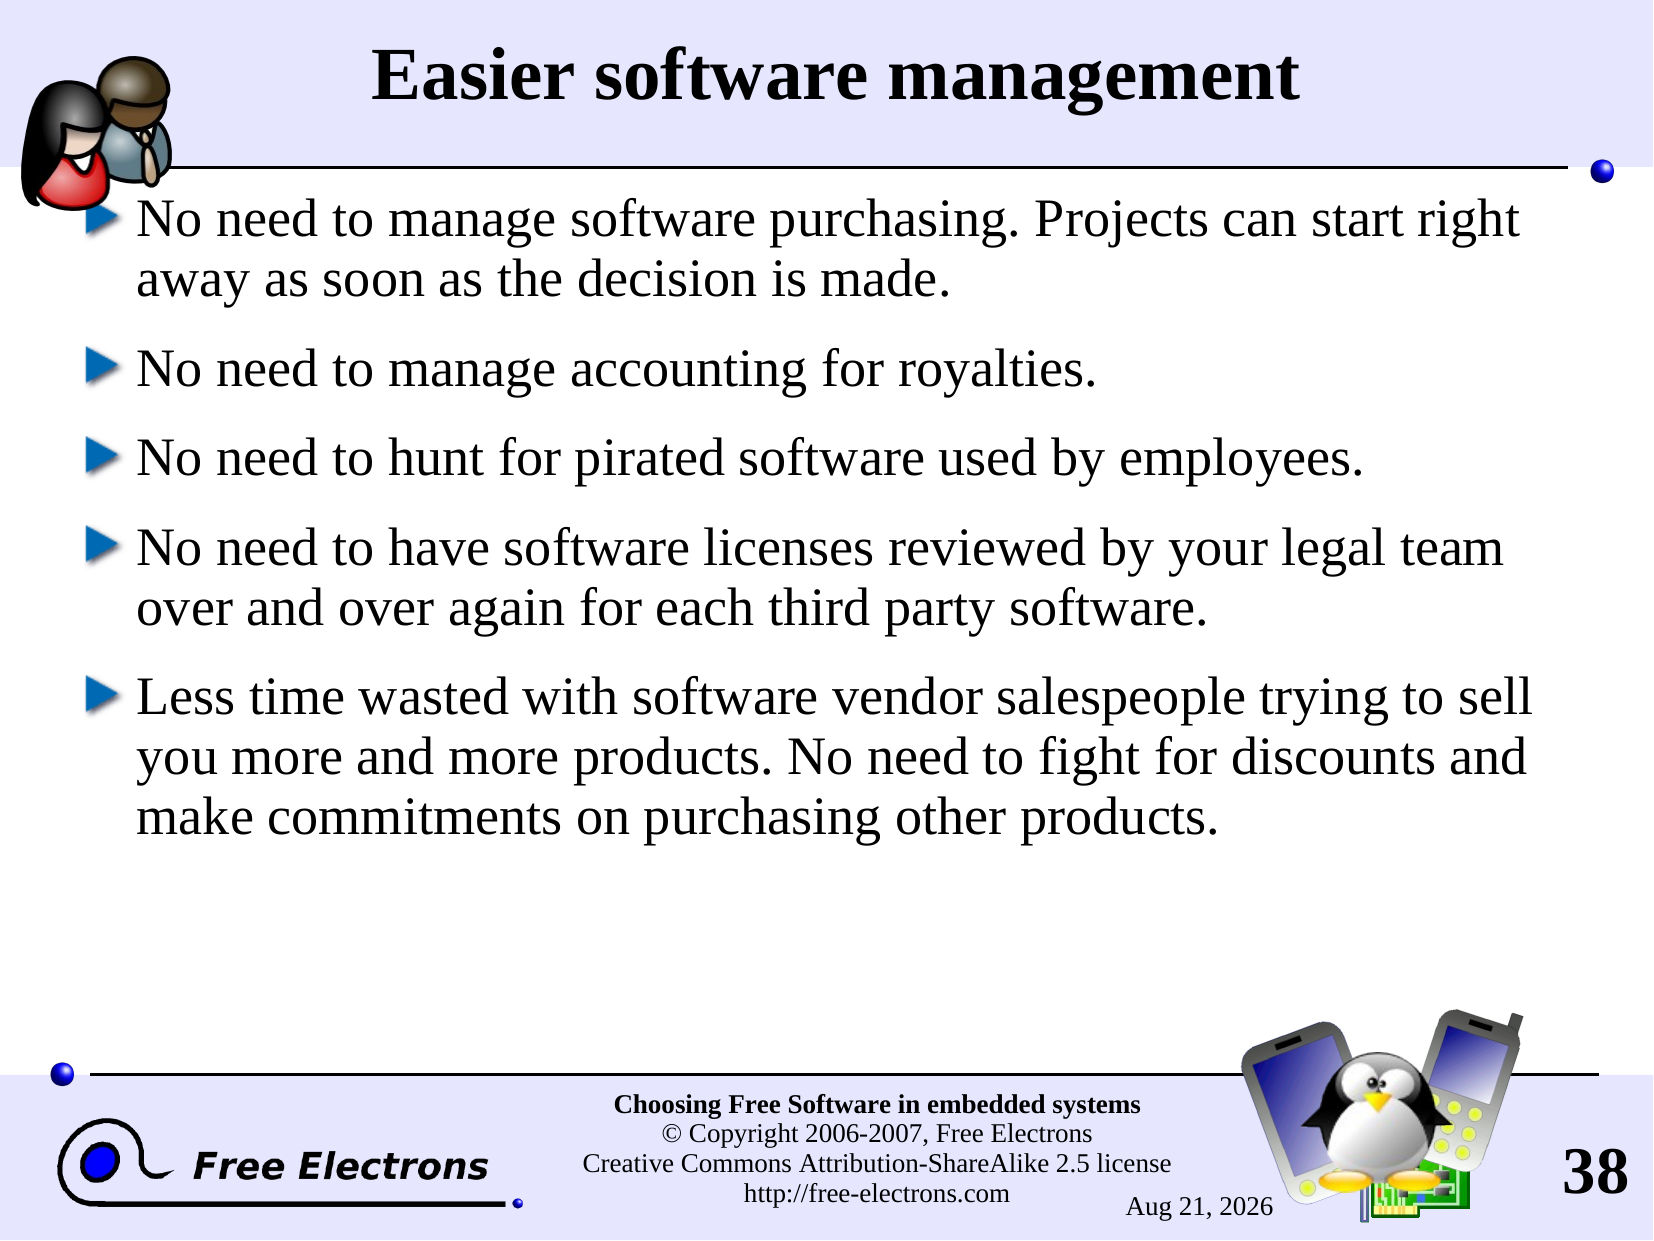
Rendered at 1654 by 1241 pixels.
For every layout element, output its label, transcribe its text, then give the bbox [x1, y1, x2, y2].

picture [21, 56, 172, 211]
picture [1225, 1039, 1530, 1240]
picture [50, 1107, 527, 1216]
list No need to manage software purchasing. Projects can start right away as soon as the decision is made. No need to manage accounting for royalties. No need to hunt for pirated software used by employees. No need to have software licenses reviewed by your legal team over and over again for each third party software. Less time wasted with software vendor salespeople trying to sell you more and more products. No need to fight for discounts and make commitments on purchasing other products. [65, 188, 1551, 1039]
title Easier software management [33, 25, 1604, 124]
